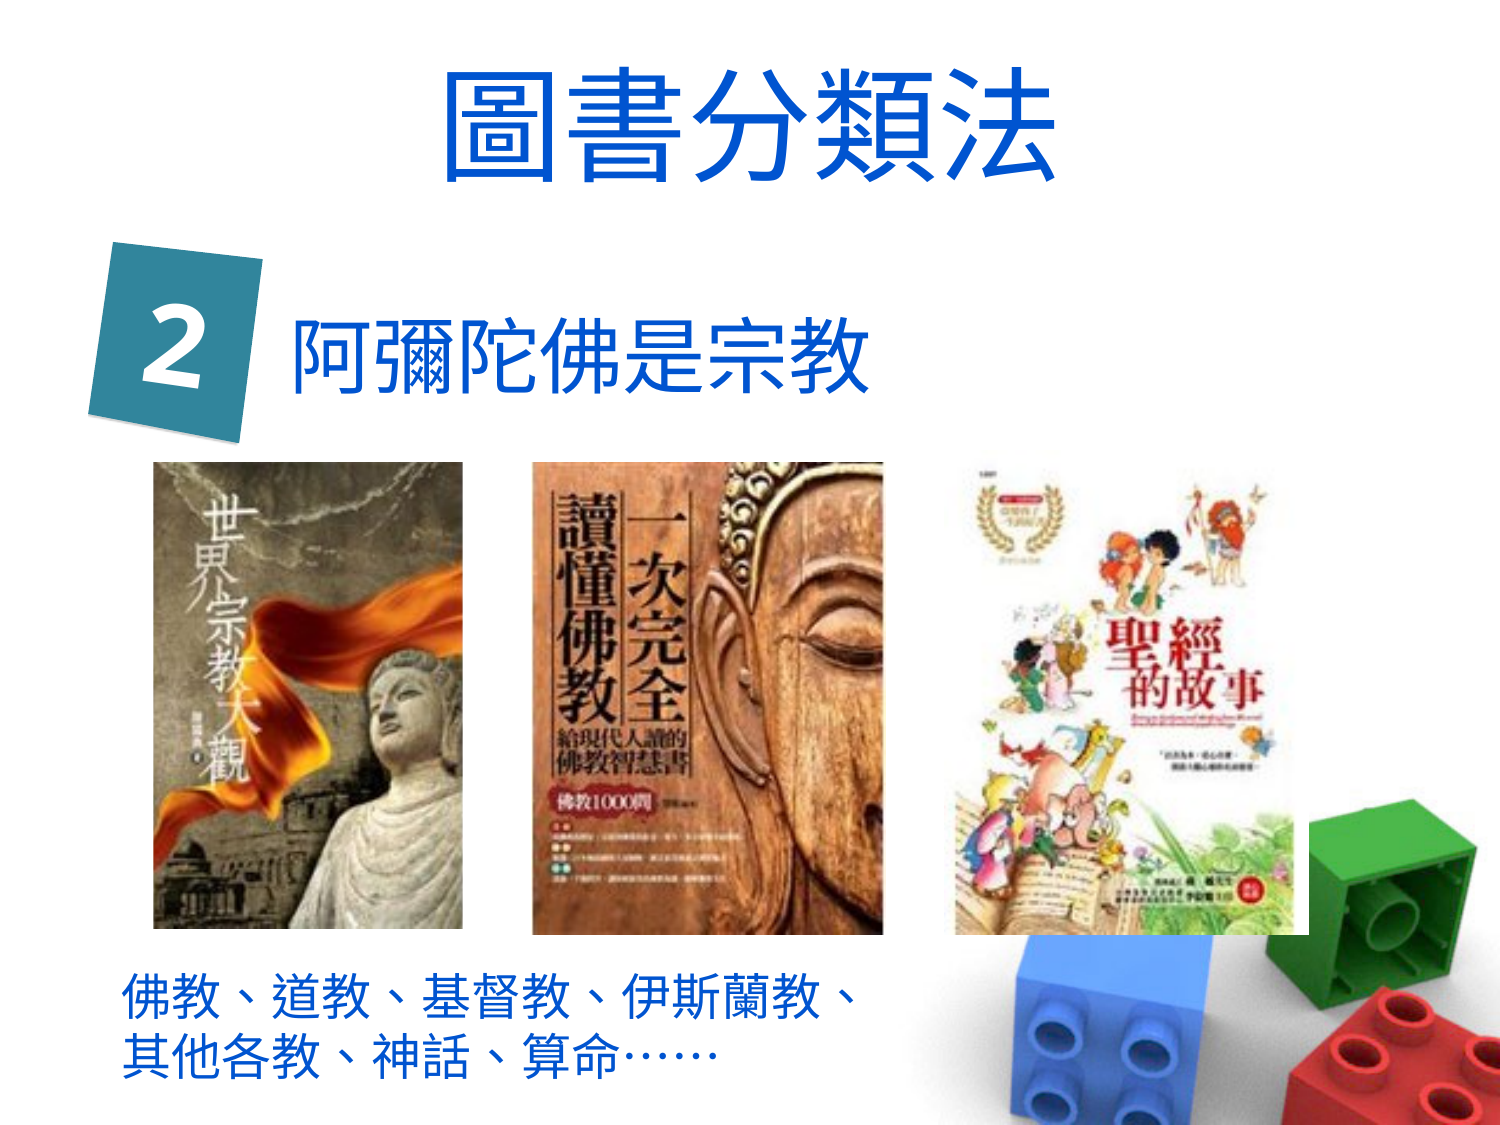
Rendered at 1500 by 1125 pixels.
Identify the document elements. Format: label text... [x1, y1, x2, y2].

text_box 阿彌陀佛是宗教 [274, 296, 888, 412]
text_box 2 [88, 241, 263, 444]
picture [153, 187, 1500, 1125]
text_box 佛教、道教、基督教、伊斯蘭教、其他各教、神話、算命…… [106, 958, 857, 1093]
title 圖書分類法 [112, 28, 1388, 217]
